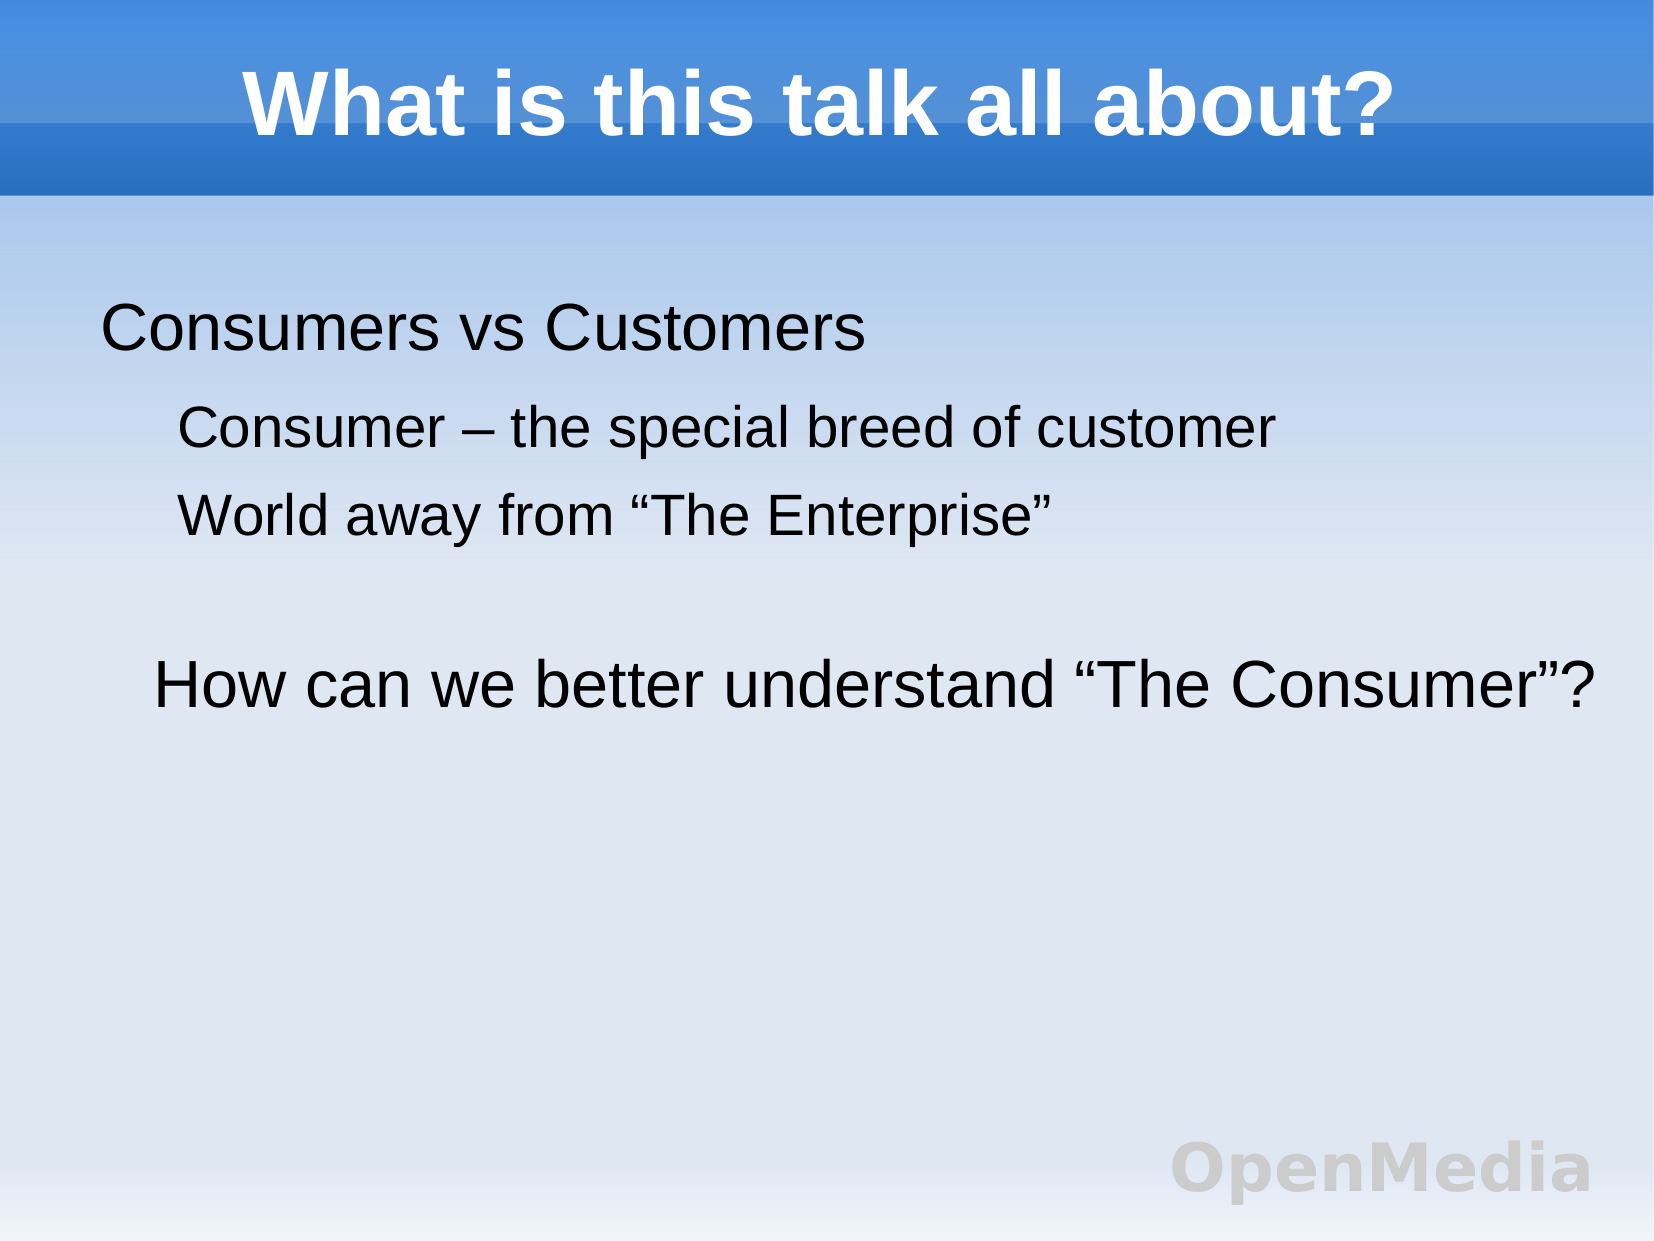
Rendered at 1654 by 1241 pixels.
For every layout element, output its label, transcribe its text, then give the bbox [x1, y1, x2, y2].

picture [0, 0, 1654, 1241]
title What is this talk all about? [76, 7, 1565, 200]
list Consumers vs Customers Consumer – the special breed of customer World away from “The Enterprise” How can we better understand “The Consumer”? [82, 290, 1625, 1094]
